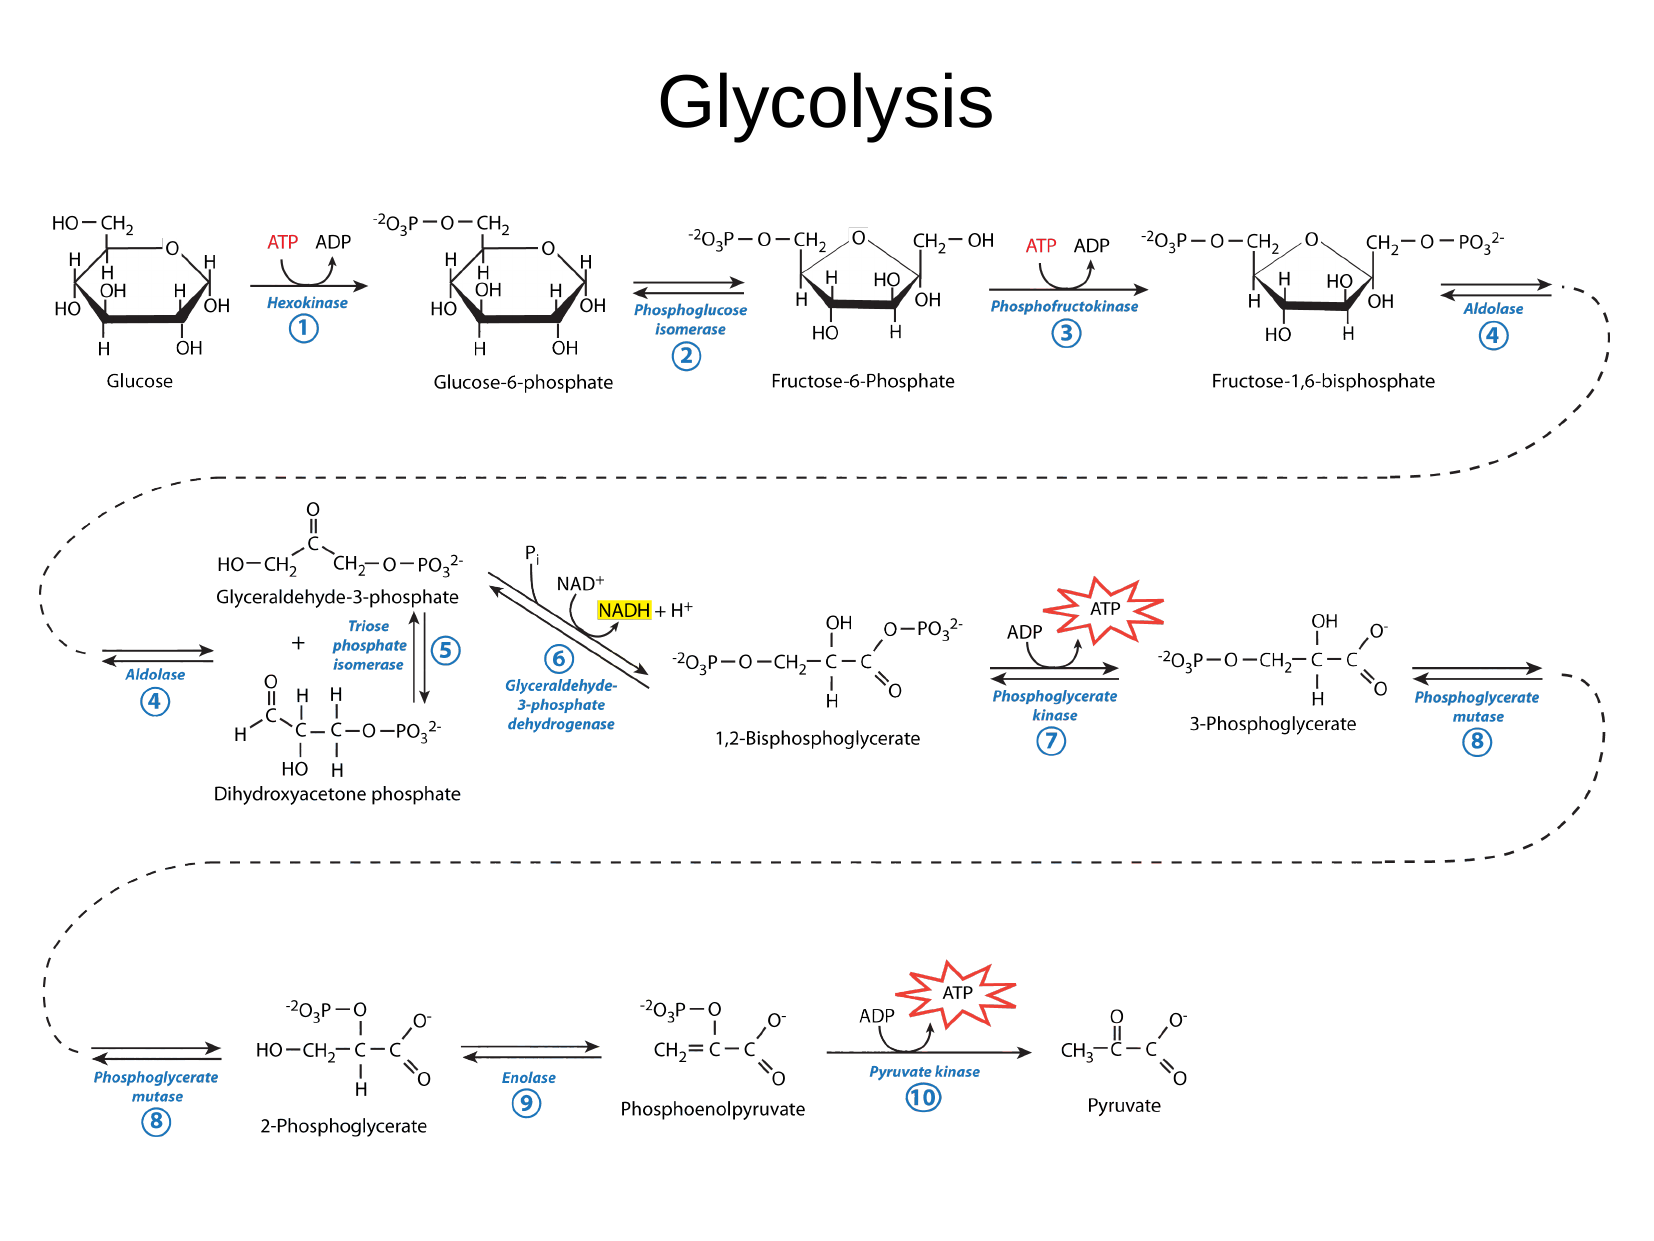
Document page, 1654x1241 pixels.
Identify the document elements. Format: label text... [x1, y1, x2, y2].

picture [39, 207, 1610, 1137]
title Glycolysis [82, 49, 1571, 150]
